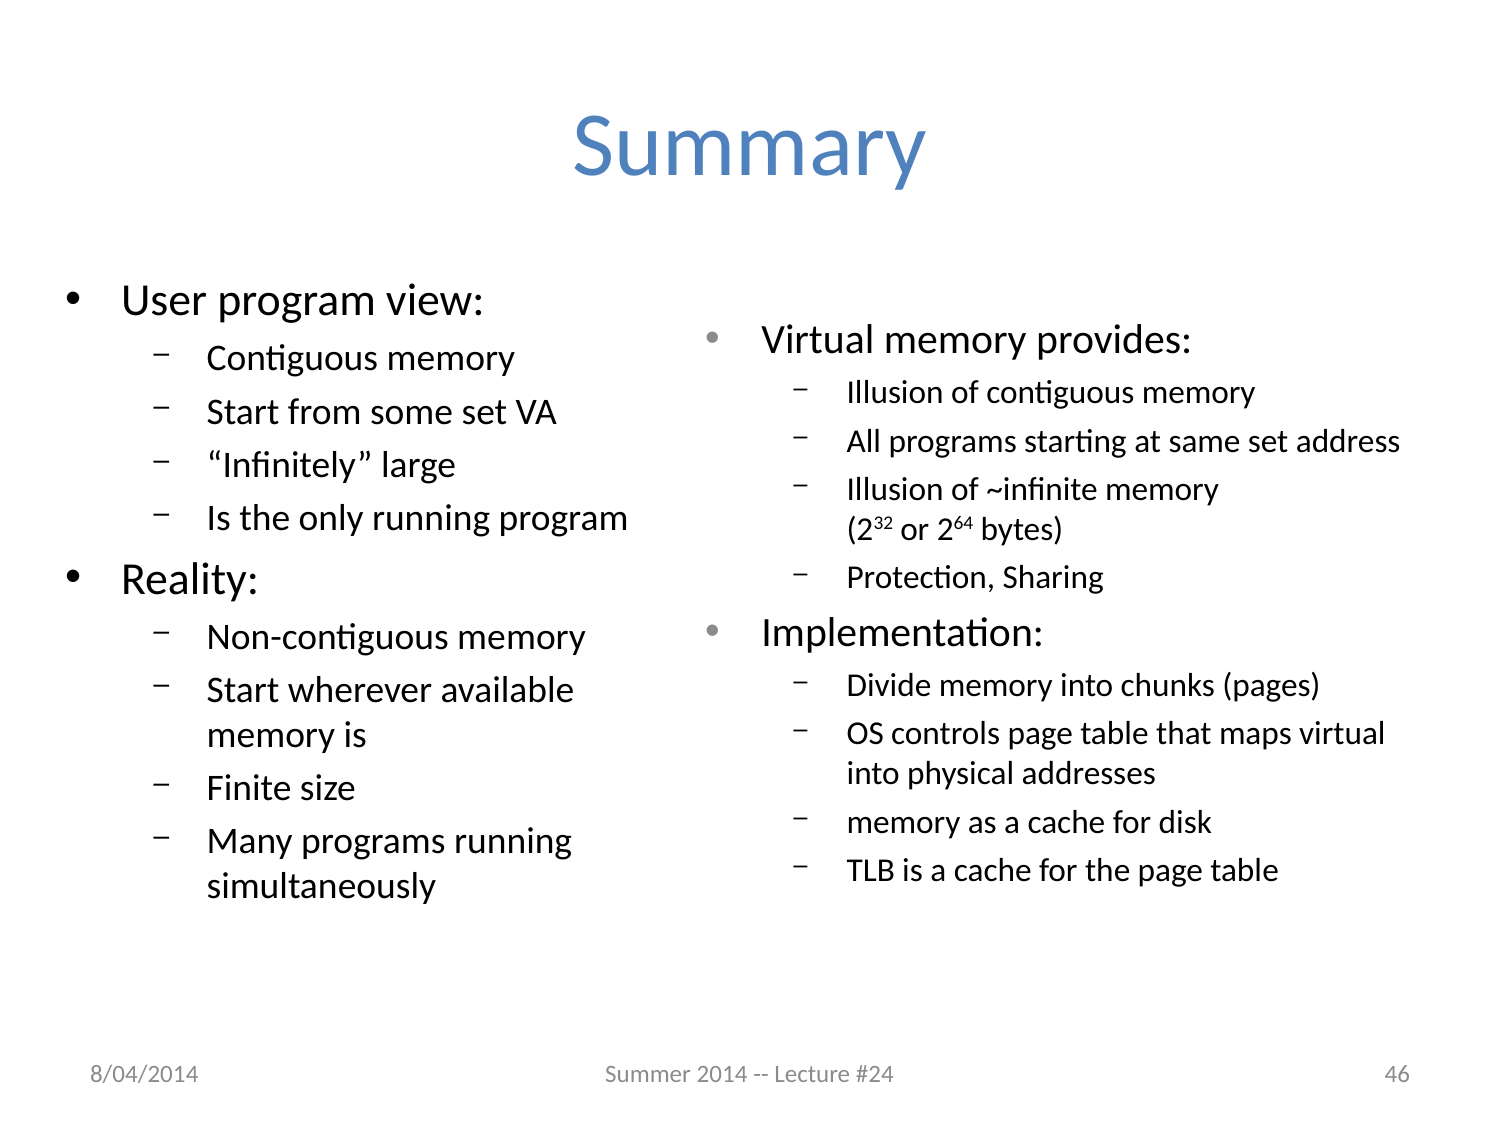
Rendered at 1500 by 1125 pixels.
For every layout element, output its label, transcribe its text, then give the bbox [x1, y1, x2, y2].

title Summary [75, 45, 1425, 233]
slide_number 8/04/2014 [75, 1042, 425, 1103]
list User program view: Contiguous memory Start from some set VA “Infinitely” large Is the only running program Reality: Non-contiguous memory Start wherever available memory is Finite size Many programs running simultaneously [50, 262, 713, 1073]
footer Summer 2014 -- Lecture #24 [512, 1042, 988, 1103]
list Virtual memory provides: Illusion of contiguous memory All programs starting at same set address Illusion of ~infinite memory (232 or 264 bytes) Protection, Sharing Implementation: Divide memory into chunks (pages) OS controls page table that maps virtual into physical addresses memory as a cache for disk TLB is a cache for the page table [690, 195, 1453, 1006]
slide_number <number> [1074, 1042, 1425, 1103]
